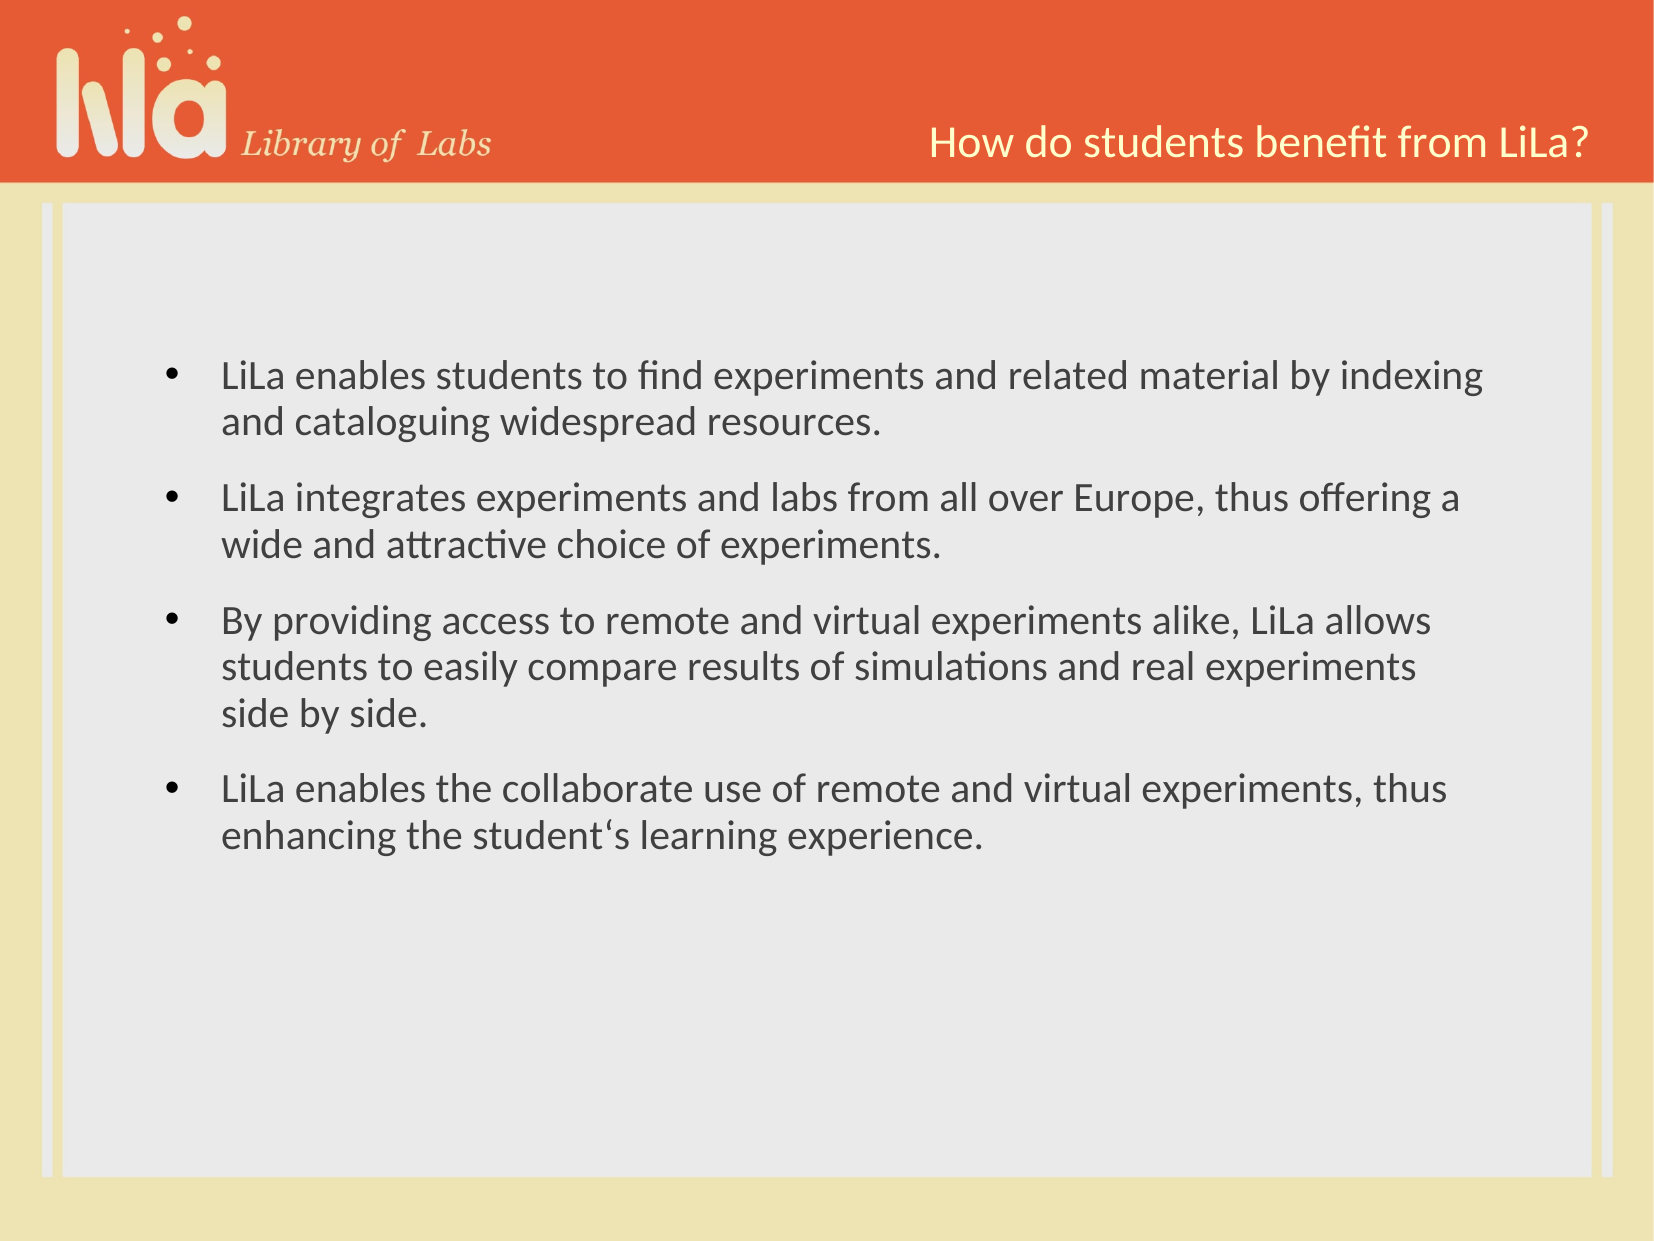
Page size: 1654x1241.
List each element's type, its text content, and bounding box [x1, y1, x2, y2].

text_box LiLa enables students to find experiments and related material by indexing and cataloguing widespread resources. LiLa integrates experiments and labs from all over Europe, thus offering a wide and attractive choice of experiments. By providing access to remote and virtual experiments alike, LiLa allows students to easily compare results of simulations and real experiments side by side. LiLa enables the collaborate use of remote and virtual experiments, thus enhancing the student‘s learning experience. [150, 344, 1501, 1059]
picture [0, 0, 1654, 1241]
list How do students benefit from LiLa? [744, 112, 1592, 172]
